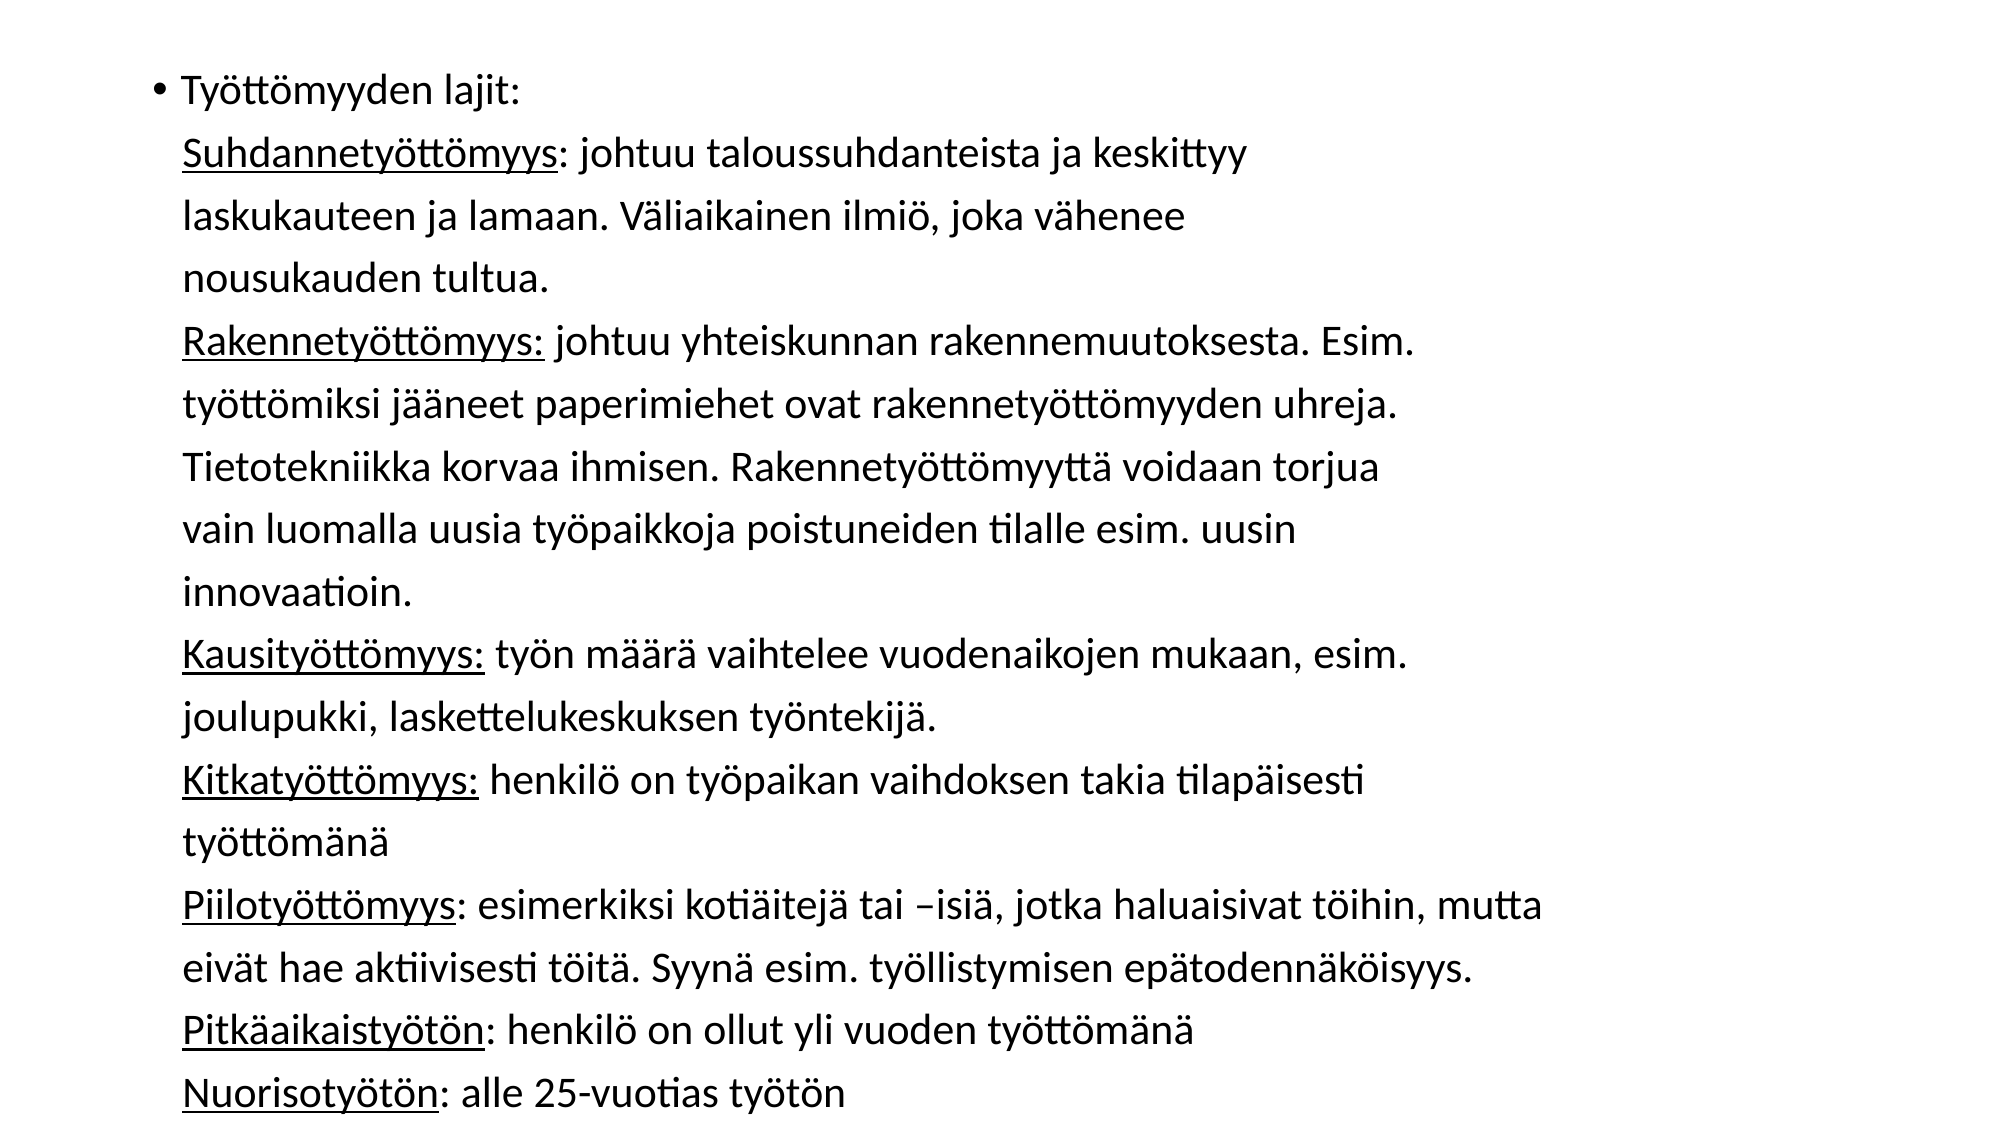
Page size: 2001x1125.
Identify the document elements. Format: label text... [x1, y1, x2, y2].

list Työttömyyden lajit: Suhdannetyöttömyys: johtuu taloussuhdanteista ja keskittyy laskukauteen ja lamaan. Väliaikainen ilmiö, joka vähenee nousukauden tultua. Rakennetyöttömyys: johtuu yhteiskunnan rakennemuutoksesta. Esim. työttömiksi jääneet paperimiehet ovat rakennetyöttömyyden uhreja. Tietotekniikka korvaa ihmisen. Rakennetyöttömyyttä voidaan torjua vain luomalla uusia työpaikkoja poistuneiden tilalle esim. uusin innovaatioin. Kausityöttömyys: työn määrä vaihtelee vuodenaikojen mukaan, esim. joulupukki, laskettelukeskuksen työntekijä. Kitkatyöttömyys: henkilö on työpaikan vaihdoksen takia tilapäisesti työttömänä Piilotyöttömyys: esimerkiksi kotiäitejä tai –isiä, jotka haluaisivat töihin, mutta eivät hae aktiivisesti töitä. Syynä esim. työllistymisen epätodennäköisyys. Pitkäaikaistyötön: henkilö on ollut yli vuoden työttömänä Nuorisotyötön: alle 25-vuotias työtön [137, 59, 1863, 1125]
